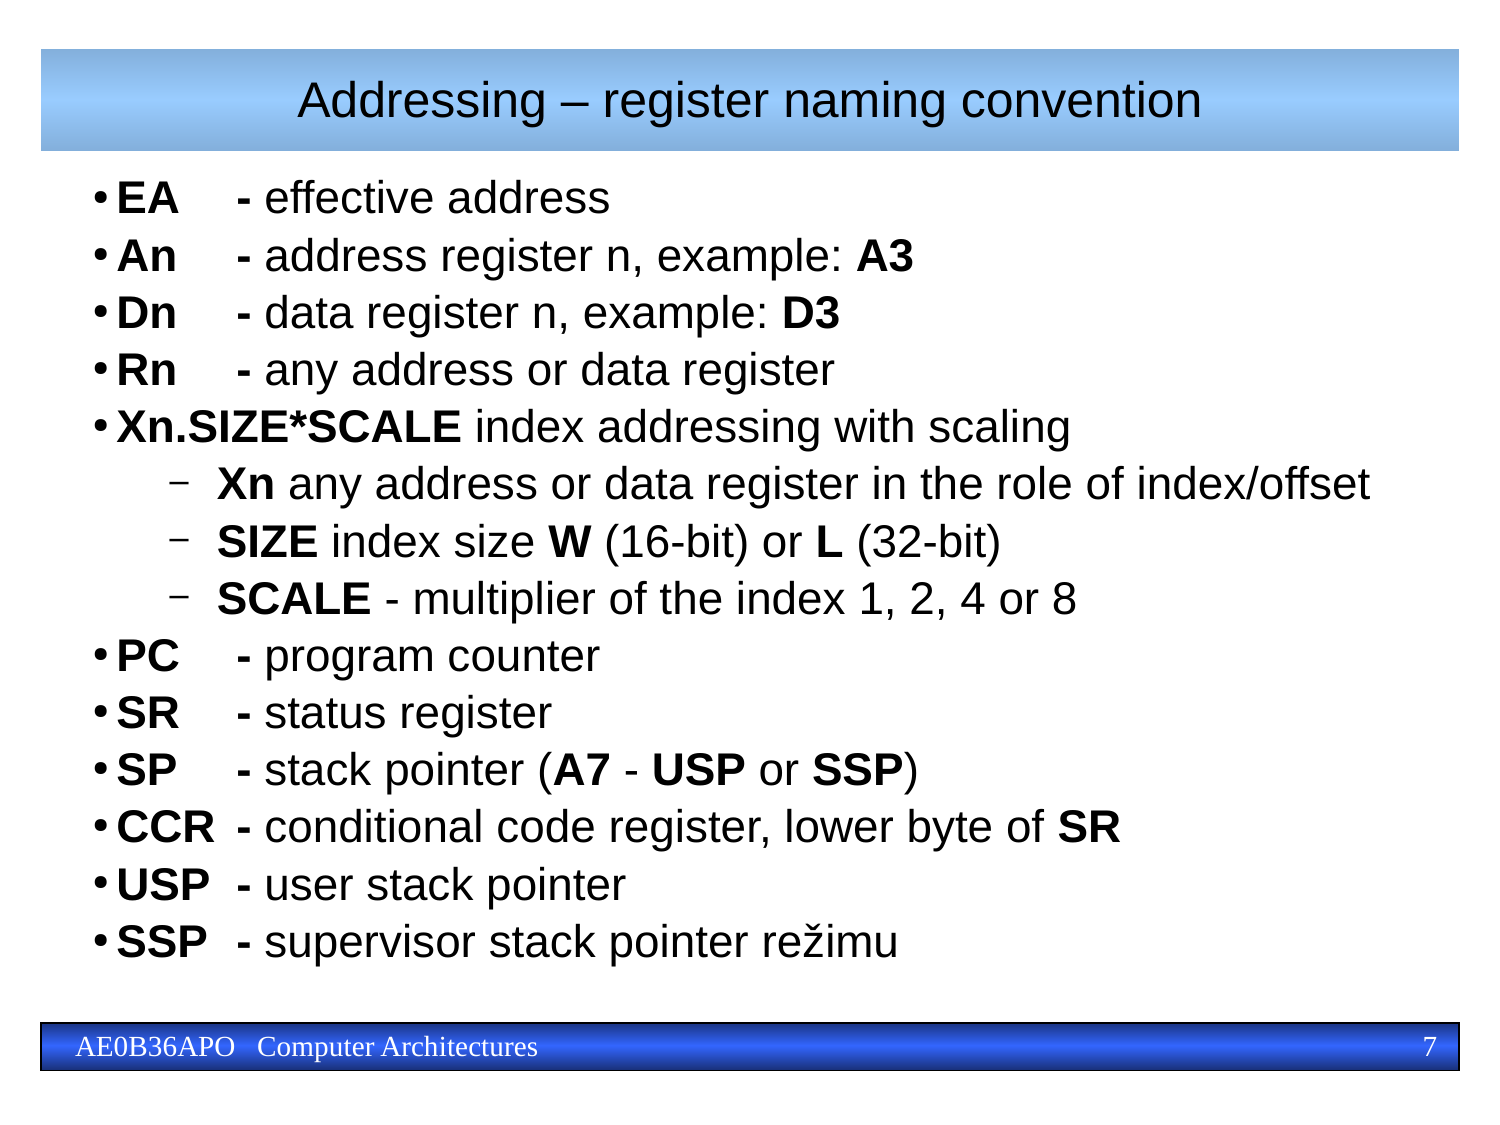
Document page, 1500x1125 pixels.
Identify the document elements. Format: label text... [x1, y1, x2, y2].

title Addressing – register naming convention [41, 49, 1459, 151]
list EA - effective address An - address register n, example: A3 Dn - data register n, example: D3 Rn - any address or data register Xn.SIZE*SCALE index addressing with scaling Xn any address or data register in the role of index/offset SIZE index size W (16-bit) or L (32-bit) SCALE - multiplier of the index 1, 2, 4 or 8 PC - program counter SR - status register SP - stack pointer (A7 - USP or SSP) CCR - conditional code register, lower byte of SR USP - user stack pointer SSP - supervisor stack pointer režimu [75, 172, 1426, 988]
